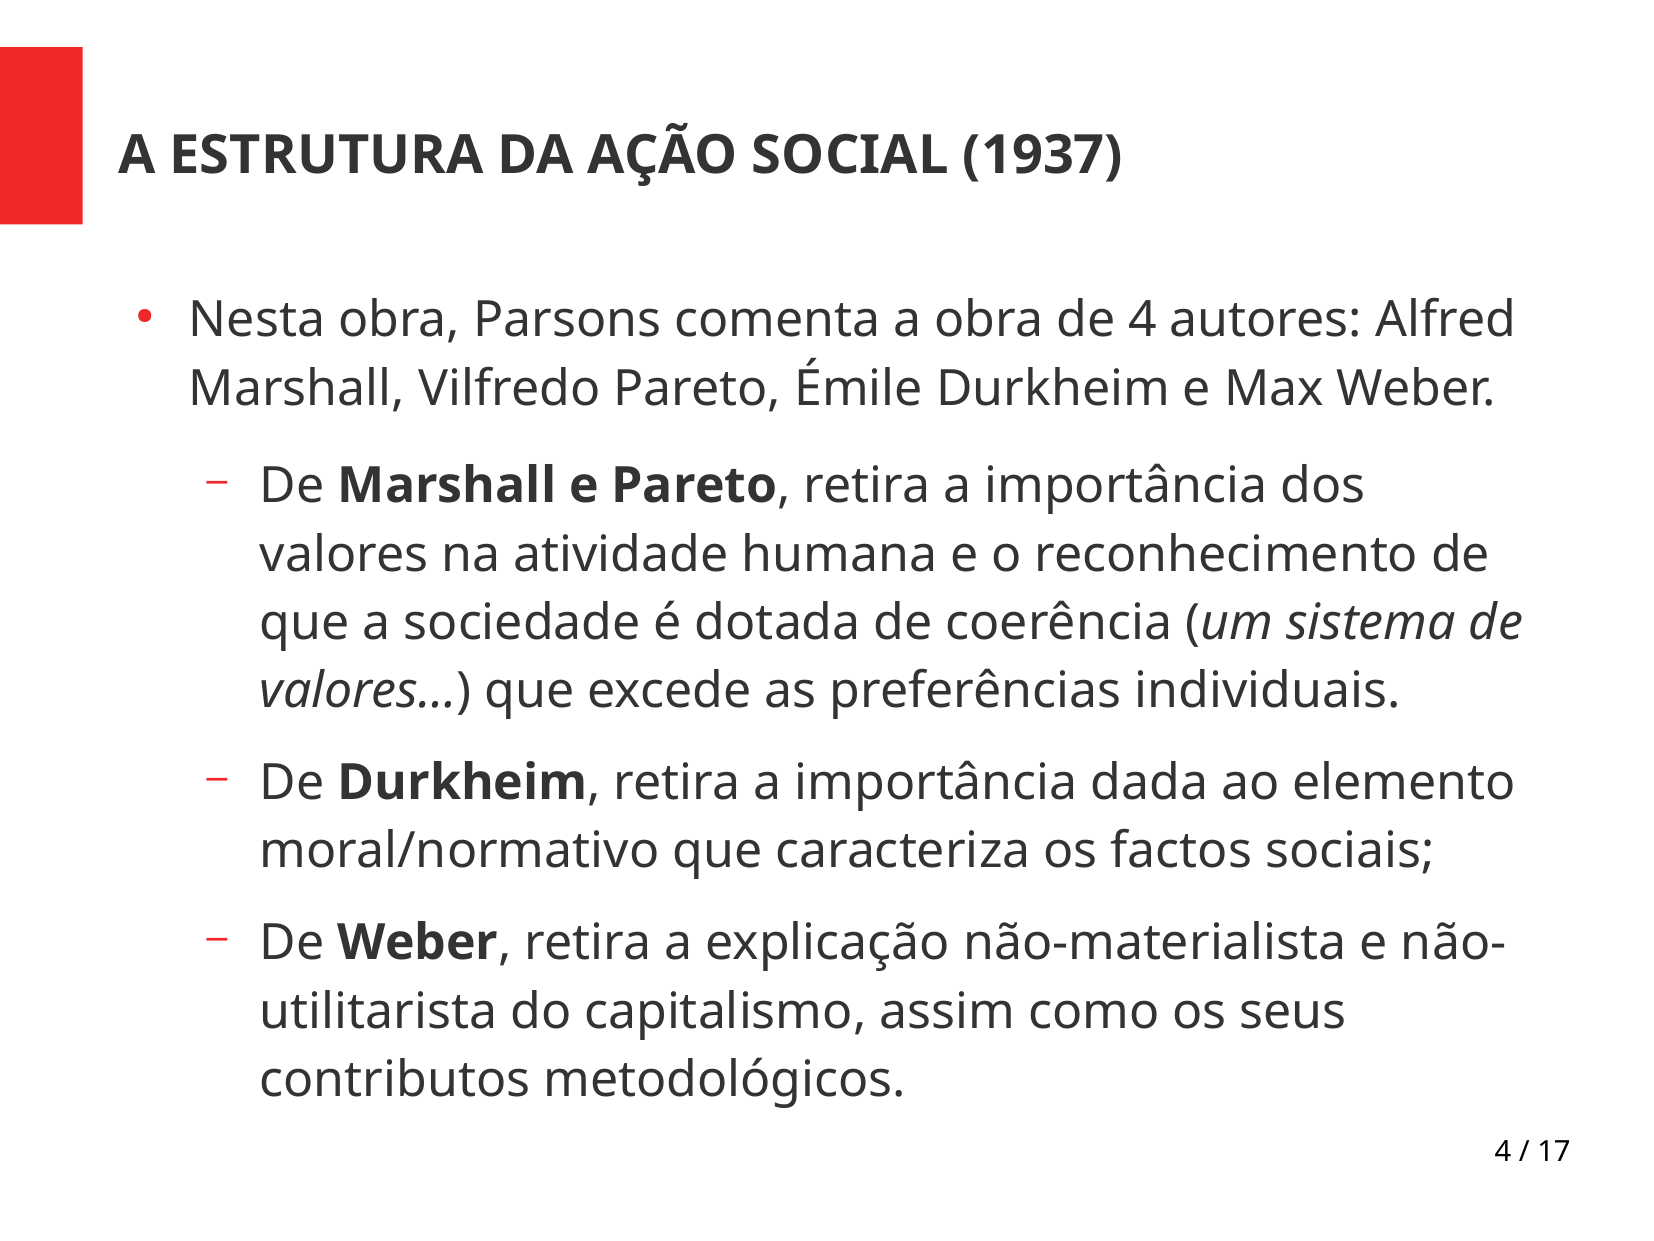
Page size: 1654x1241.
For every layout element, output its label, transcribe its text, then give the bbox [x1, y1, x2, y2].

title A ESTRUTURA DA AÇÃO SOCIAL (1937) [118, 49, 1571, 257]
list Nesta obra, Parsons comenta a obra de 4 autores: Alfred Marshall, Vilfredo Pareto, Émile Durkheim e Max Weber. De Marshall e Pareto, retira a importância dos valores na atividade humana e o reconhecimento de que a sociedade é dotada de coerência (um sistema de valores…) que excede as preferências individuais. De Durkheim, retira a importância dada ao elemento moral/normativo que caracteriza os factos sociais; De Weber, retira a explicação não-materialista e não-utilitarista do capitalismo, assim como os seus contributos metodológicos. [118, 283, 1536, 1003]
